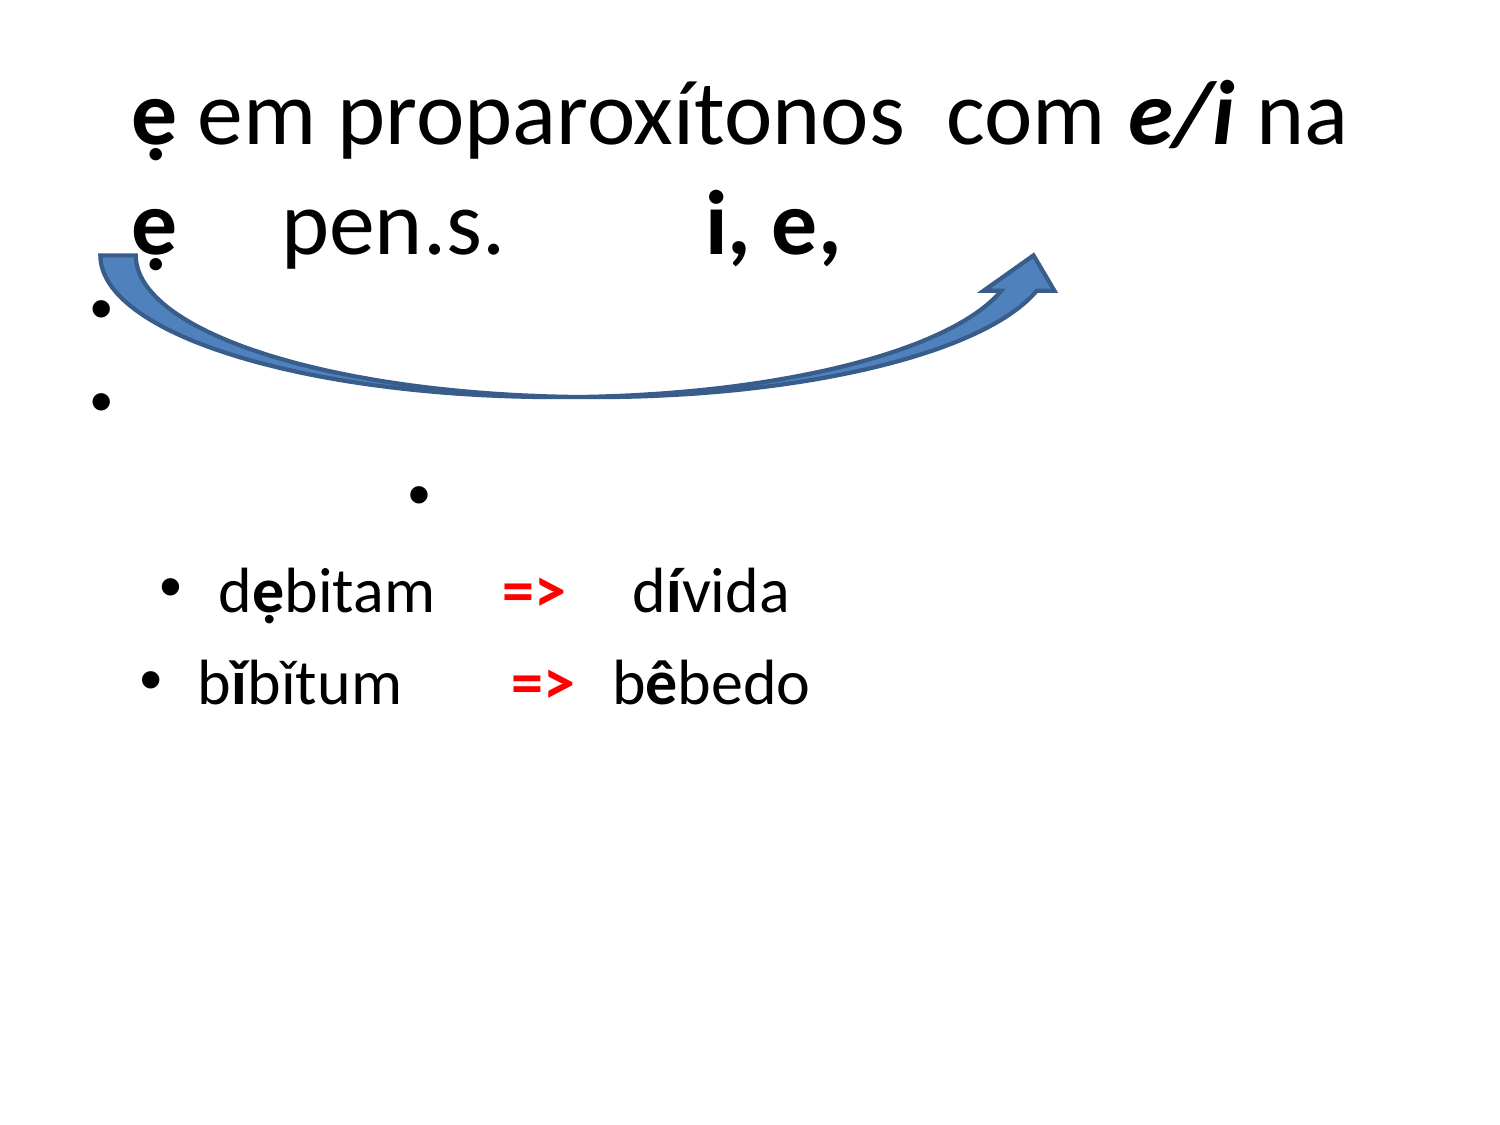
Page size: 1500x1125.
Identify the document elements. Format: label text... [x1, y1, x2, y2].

list dẹbitam => dívida bǐbǐtum => bêbedo [75, 262, 1426, 1005]
list dẹbitam => dívida bǐbǐtum => bêbedo [137, 262, 1022, 396]
text_box [100, 255, 1055, 398]
title ẹ em proparoxítonos com e/i na ẹ pen.s. i, e, [75, 45, 1426, 233]
